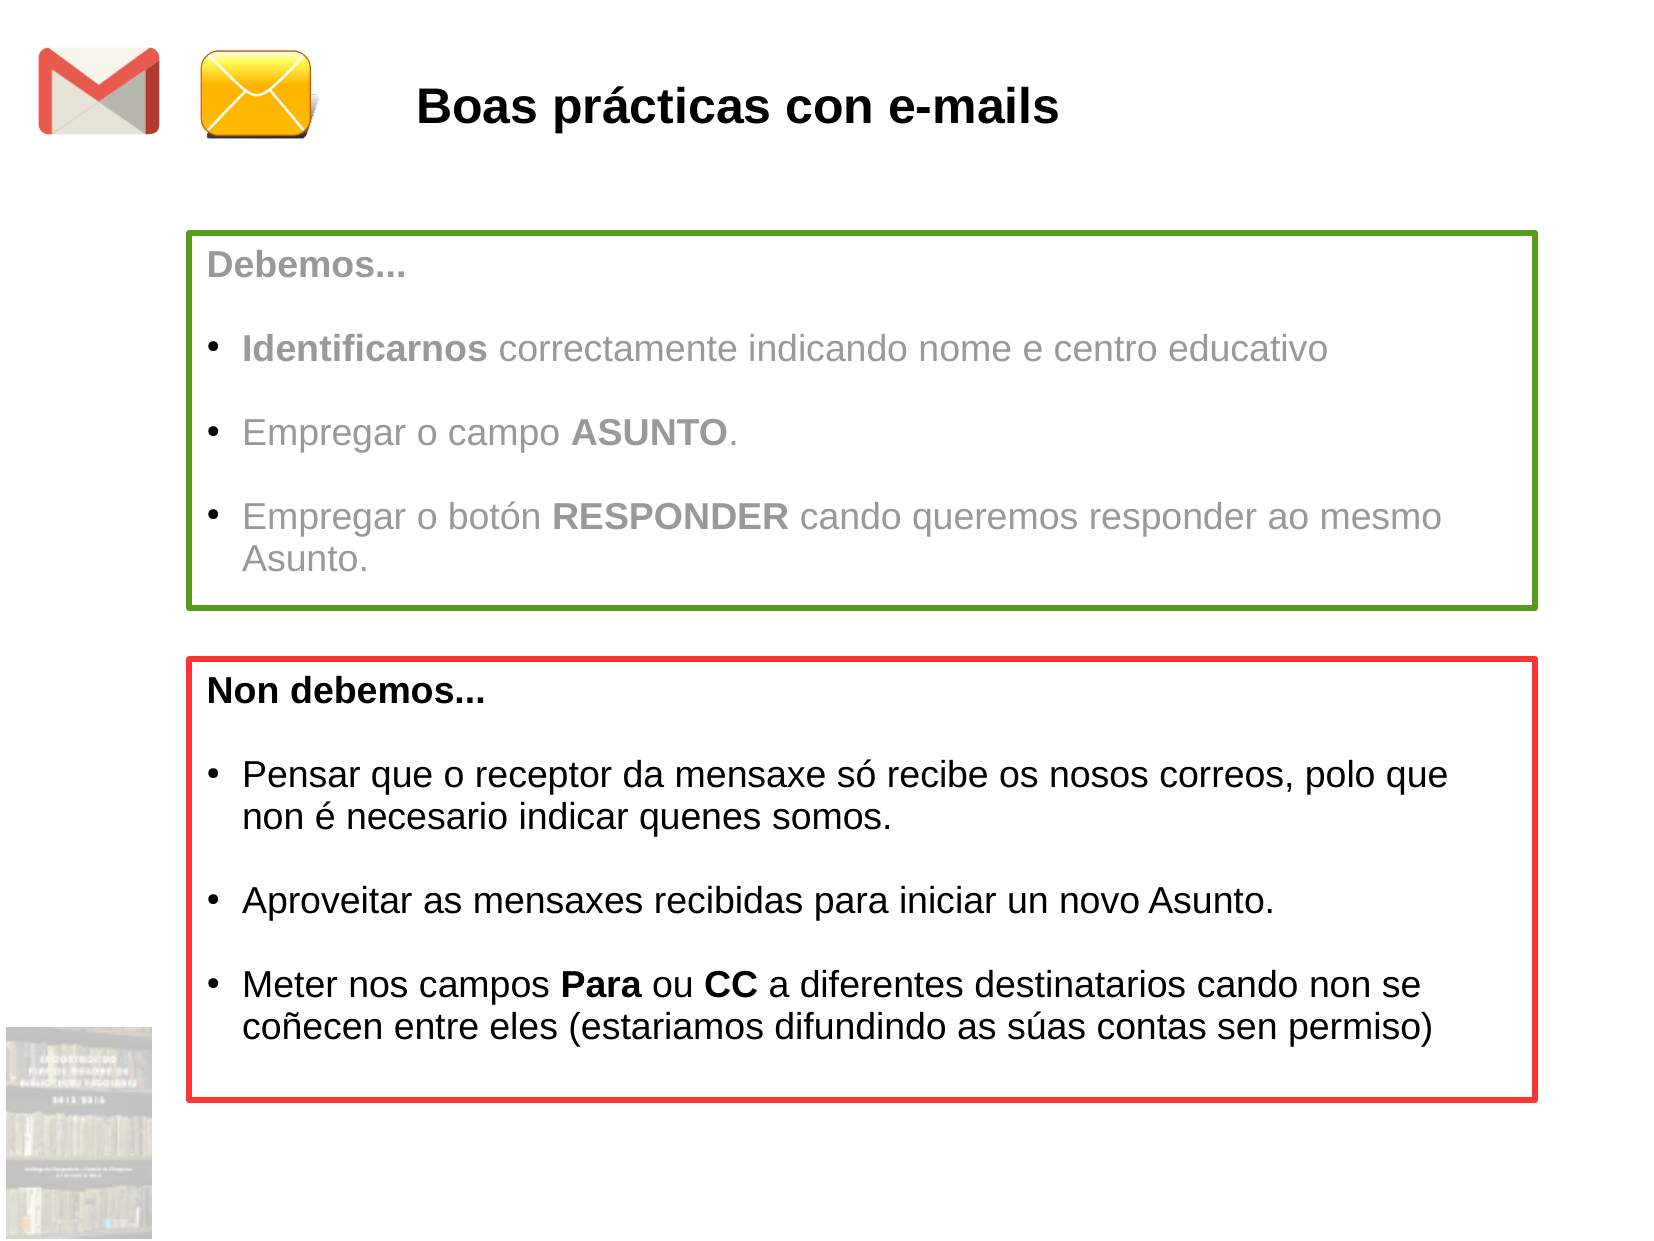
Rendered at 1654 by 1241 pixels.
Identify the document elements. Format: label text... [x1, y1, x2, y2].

text_box Boas prácticas con e-mails [401, 70, 1619, 154]
text_box Debemos... Identificarnos correctamente indicando nome e centro educativo Empregar o campo ASUNTO. Empregar o botón RESPONDER cando queremos responder ao mesmo Asunto. [188, 232, 1536, 609]
picture [200, 35, 319, 154]
text_box Non debemos... Pensar que o receptor da mensaxe só recibe os nosos correos, polo que non é necesario indicar quenes somos. Aproveitar as mensaxes recibidas para iniciar un novo Asunto. Meter nos campos Para ou CC a diferentes destinatarios cando non se coñecen entre eles (estariamos difundindo as súas contas sen permiso) [188, 659, 1536, 1100]
picture [38, 47, 160, 135]
picture [6, 1027, 152, 1239]
